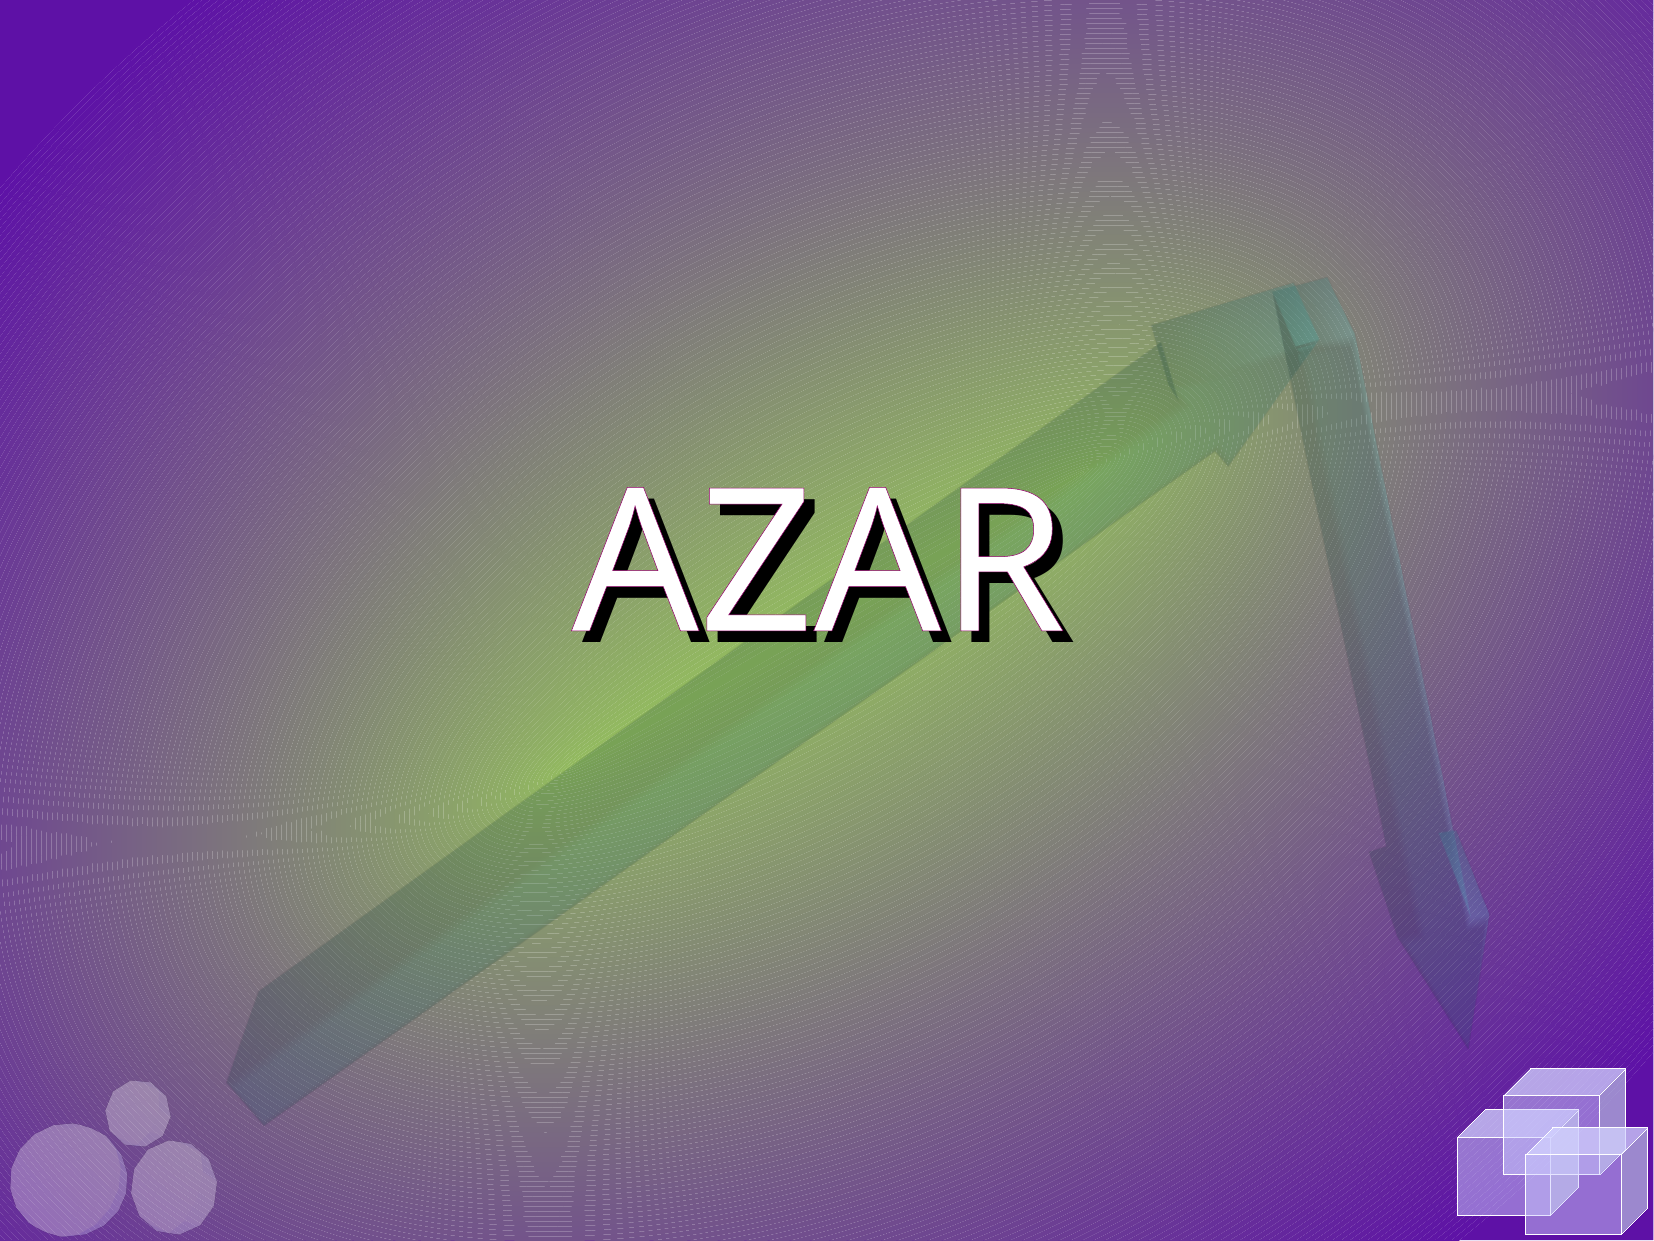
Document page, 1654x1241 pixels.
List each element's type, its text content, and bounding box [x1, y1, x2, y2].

text_box AZAR [168, 409, 1469, 707]
